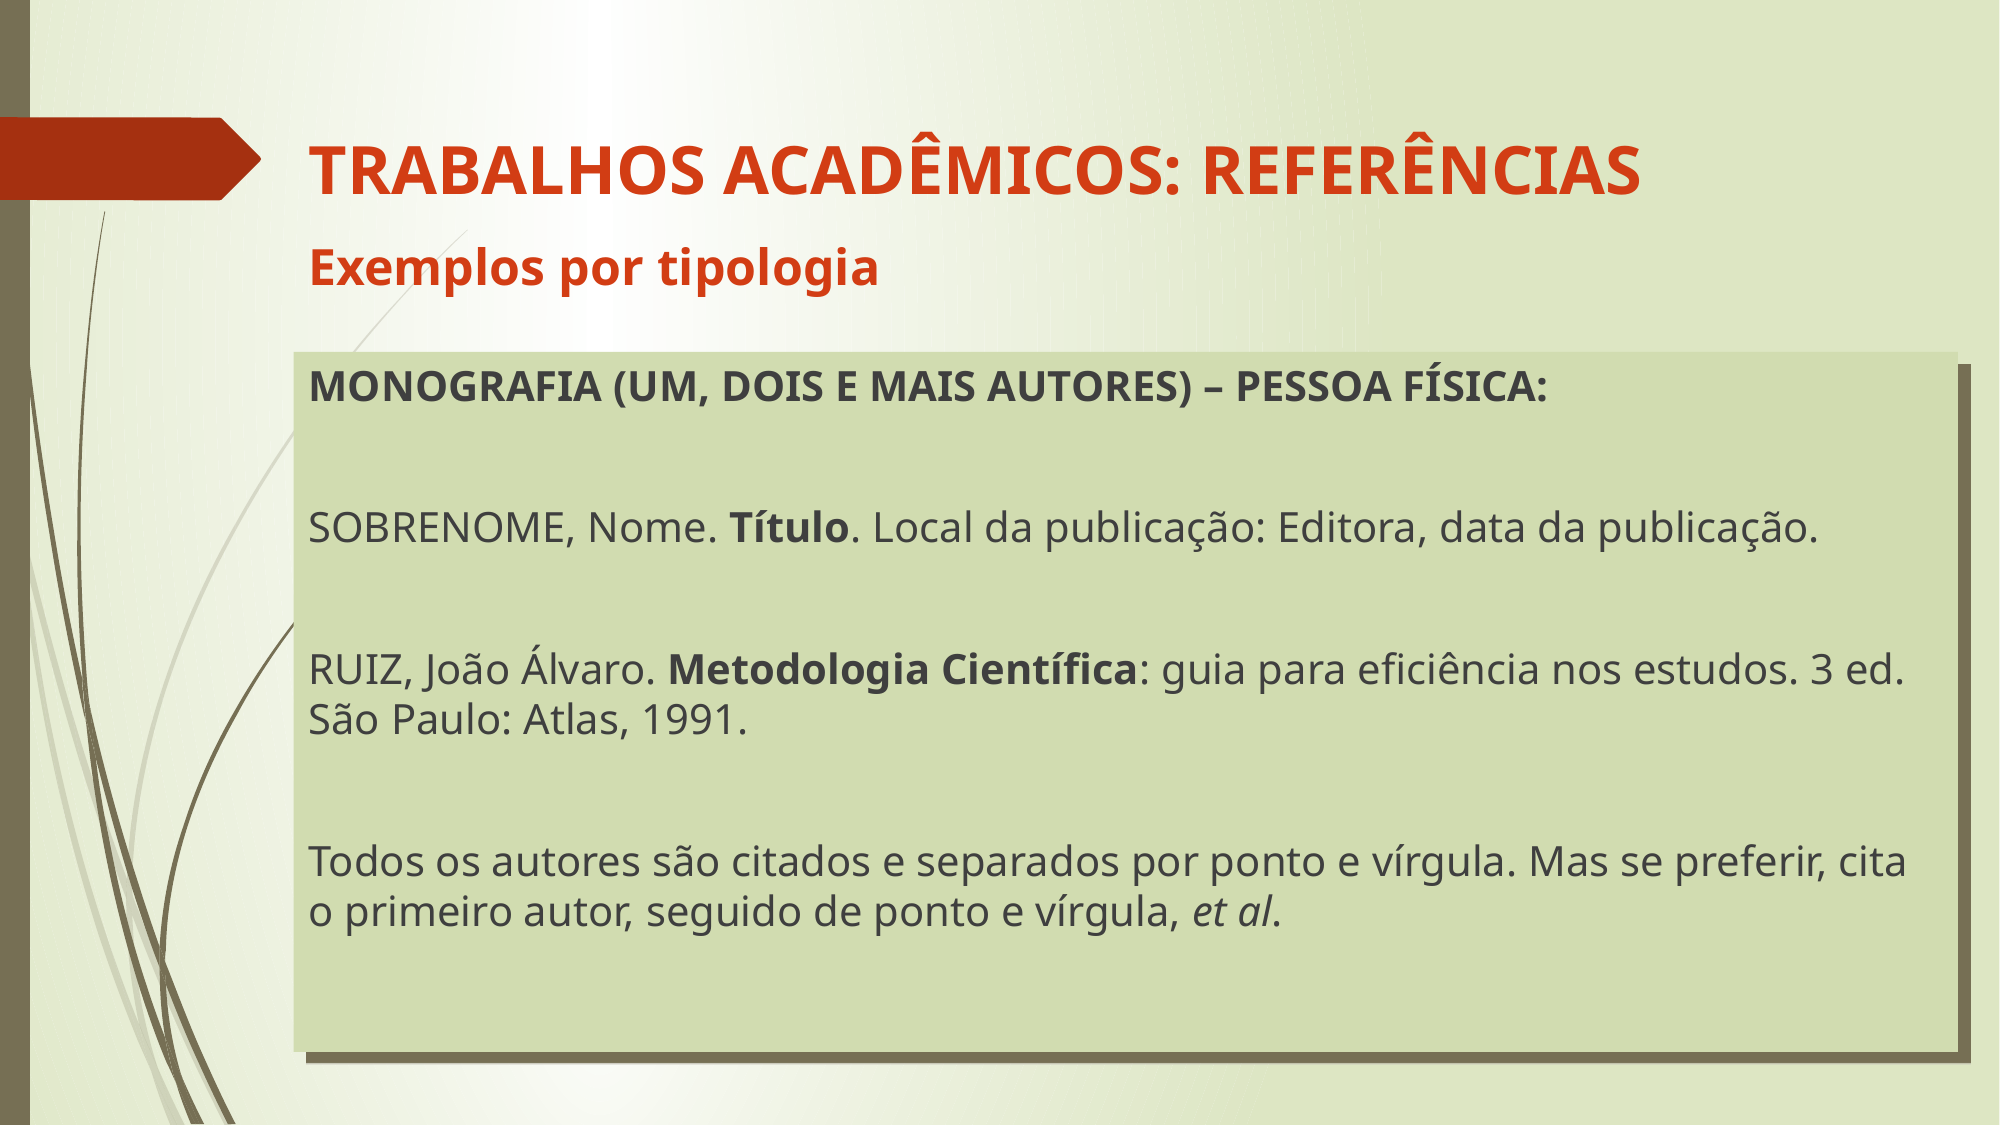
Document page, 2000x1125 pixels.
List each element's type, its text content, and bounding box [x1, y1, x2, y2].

list MONOGRAFIA (UM, DOIS E MAIS AUTORES) – PESSOA FÍSICA: SOBRENOME, Nome. Título. Local da publicação: Editora, data da publicação. RUIZ, João Álvaro. Metodologia Científica: guia para eficiência nos estudos. 3 ed. São Paulo: Atlas, 1991. Todos os autores são citados e separados por ponto e vírgula. Mas se preferir, cita o primeiro autor, seguido de ponto e vírgula, et al. [293, 351, 1958, 1052]
text_box TRABALHOS ACADÊMICOS: REFERÊNCIAS [293, 120, 1937, 233]
text_box Exemplos por tipologia [293, 228, 1872, 330]
